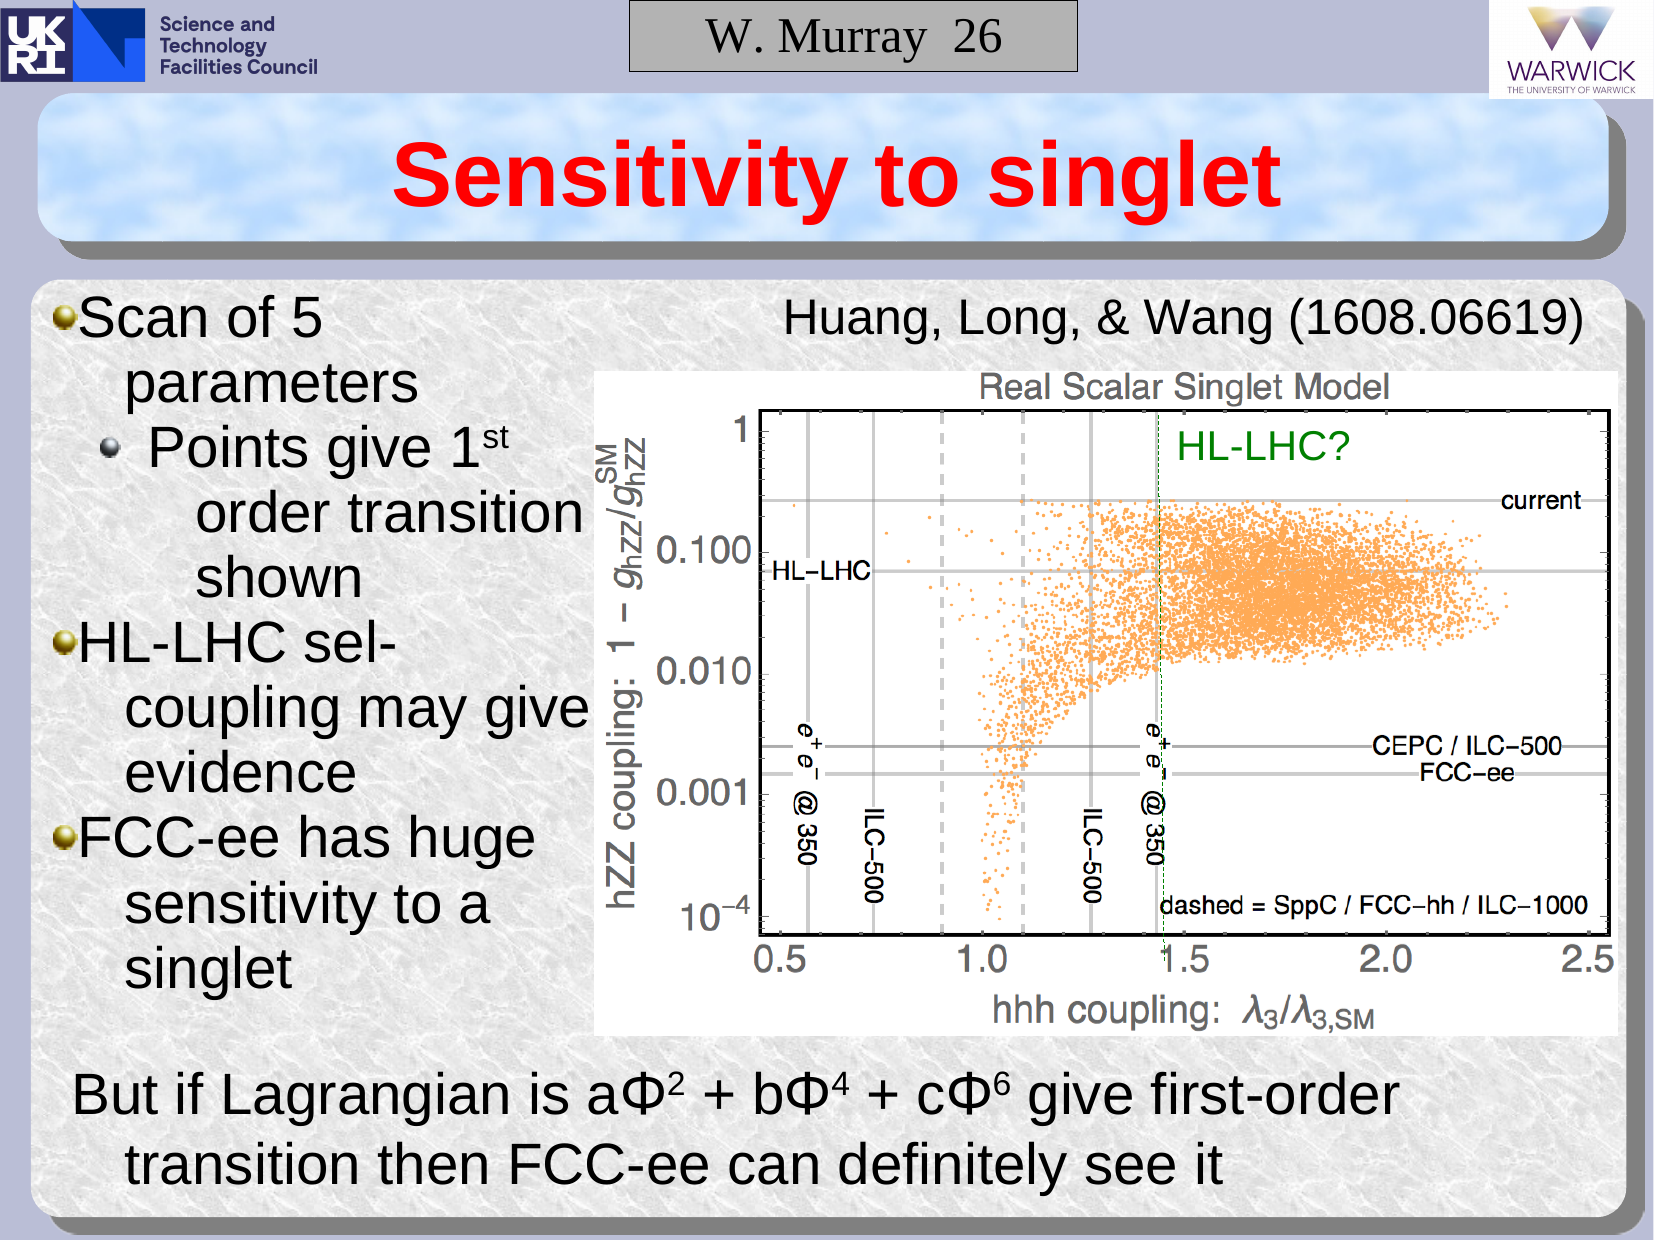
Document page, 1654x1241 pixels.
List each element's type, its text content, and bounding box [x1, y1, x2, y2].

picture [30, 279, 1627, 1218]
text_box Huang, Long, & Wang (1608.06619) [782, 289, 1618, 401]
list Scan of 5 parameters Points give 1st order transition shown HL-LHC sel-coupling may give evidence FCC-ee has huge sensitivity to a singlet [53, 285, 601, 1052]
title Sensitivity to singlet [90, 101, 1584, 249]
list But if Lagrangian is aΦ2 + bΦ4 + cΦ6 give first-order transition then FCC-ee can definitely see it [53, 1052, 1595, 1215]
picture [37, 0, 1654, 242]
text_box HL-LHC? [1176, 422, 1421, 535]
picture [0, 0, 317, 82]
